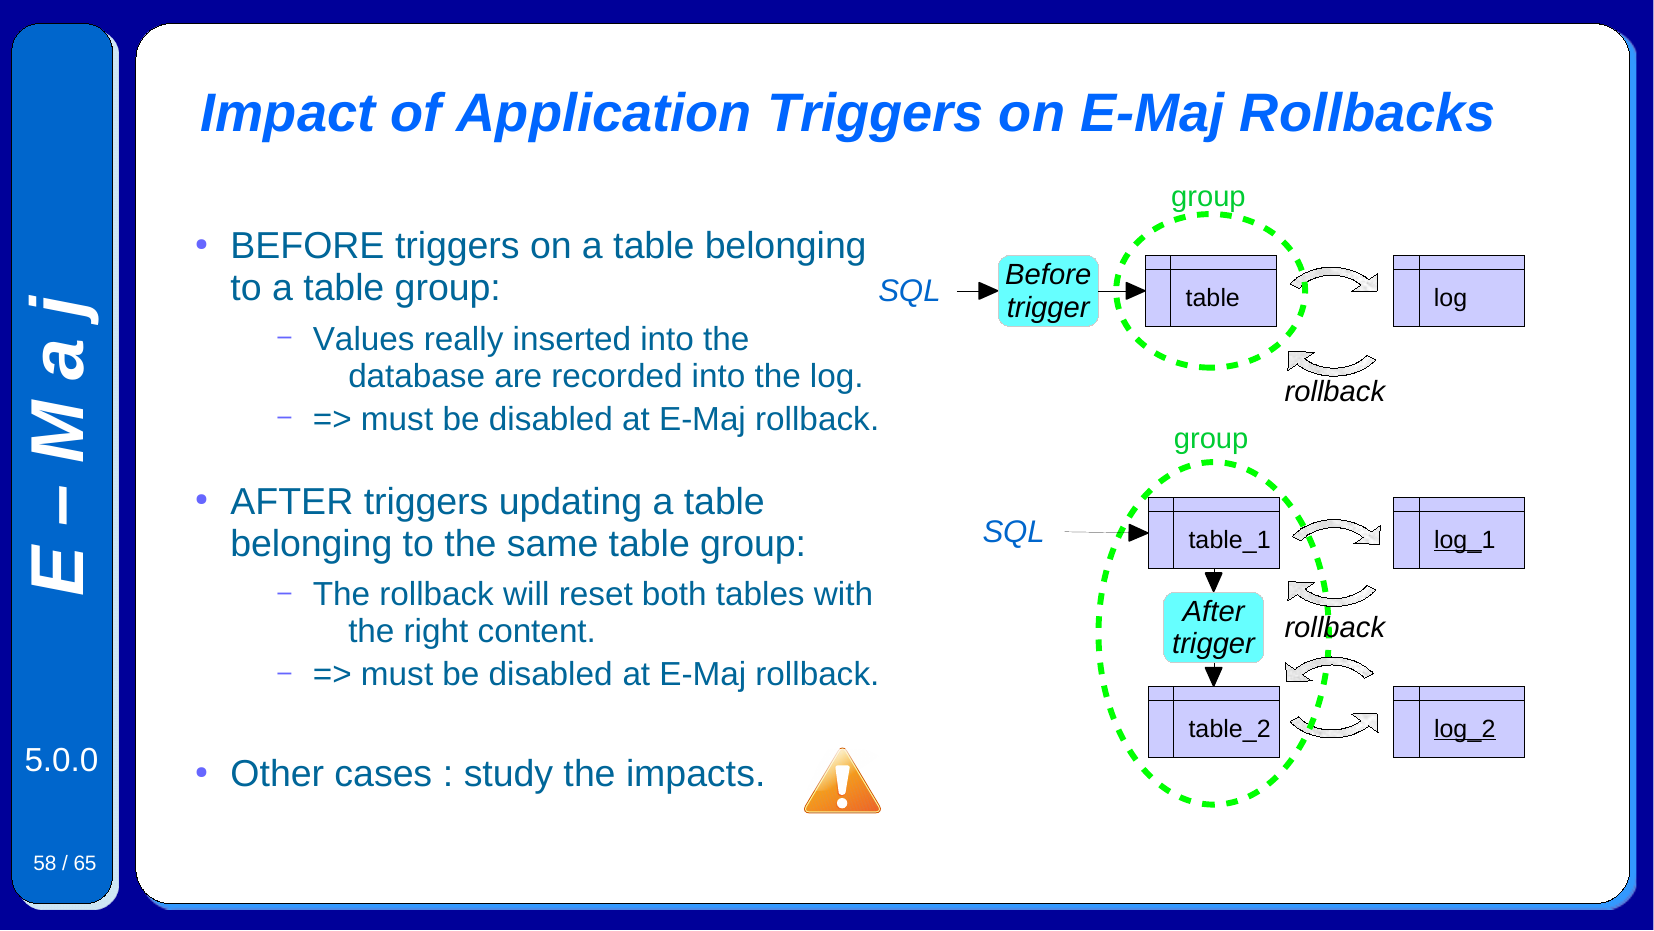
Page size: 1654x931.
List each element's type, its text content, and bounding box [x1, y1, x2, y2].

text_box [1285, 656, 1374, 682]
list BEFORE triggers on a table belonging to a table group: Values really inserted into the database are recorded into the log. => must be disabled at E-Maj rollback. AFTER triggers updating a table belonging to the same table group: The rollback will reset both tables with the right content. => must be disabled at E-Maj rollback. Other cases : study the impacts. [177, 224, 886, 874]
text_box log [1393, 255, 1525, 327]
text_box [1287, 581, 1376, 603]
text_box [1292, 519, 1381, 545]
text_box log_1 [1393, 497, 1525, 569]
text_box log_2 [1393, 686, 1525, 758]
text_box [1290, 267, 1378, 292]
text_box SQL [962, 507, 1065, 557]
text_box group [1156, 172, 1261, 221]
text_box [1288, 351, 1324, 367]
text_box group [1159, 414, 1264, 463]
text_box Before trigger [998, 255, 1099, 327]
text_box rollback [1269, 603, 1401, 652]
text_box rollback [1269, 367, 1401, 416]
text_box table [1145, 255, 1277, 327]
text_box After trigger [1163, 592, 1264, 663]
title Impact of Application Triggers on E-Maj Rollbacks [200, 34, 1575, 191]
text_box SQL [862, 266, 957, 316]
text_box [1344, 355, 1376, 367]
text_box table_2 [1148, 686, 1280, 758]
picture [791, 732, 894, 835]
text_box table_1 [1148, 497, 1280, 569]
text_box [1290, 713, 1379, 738]
